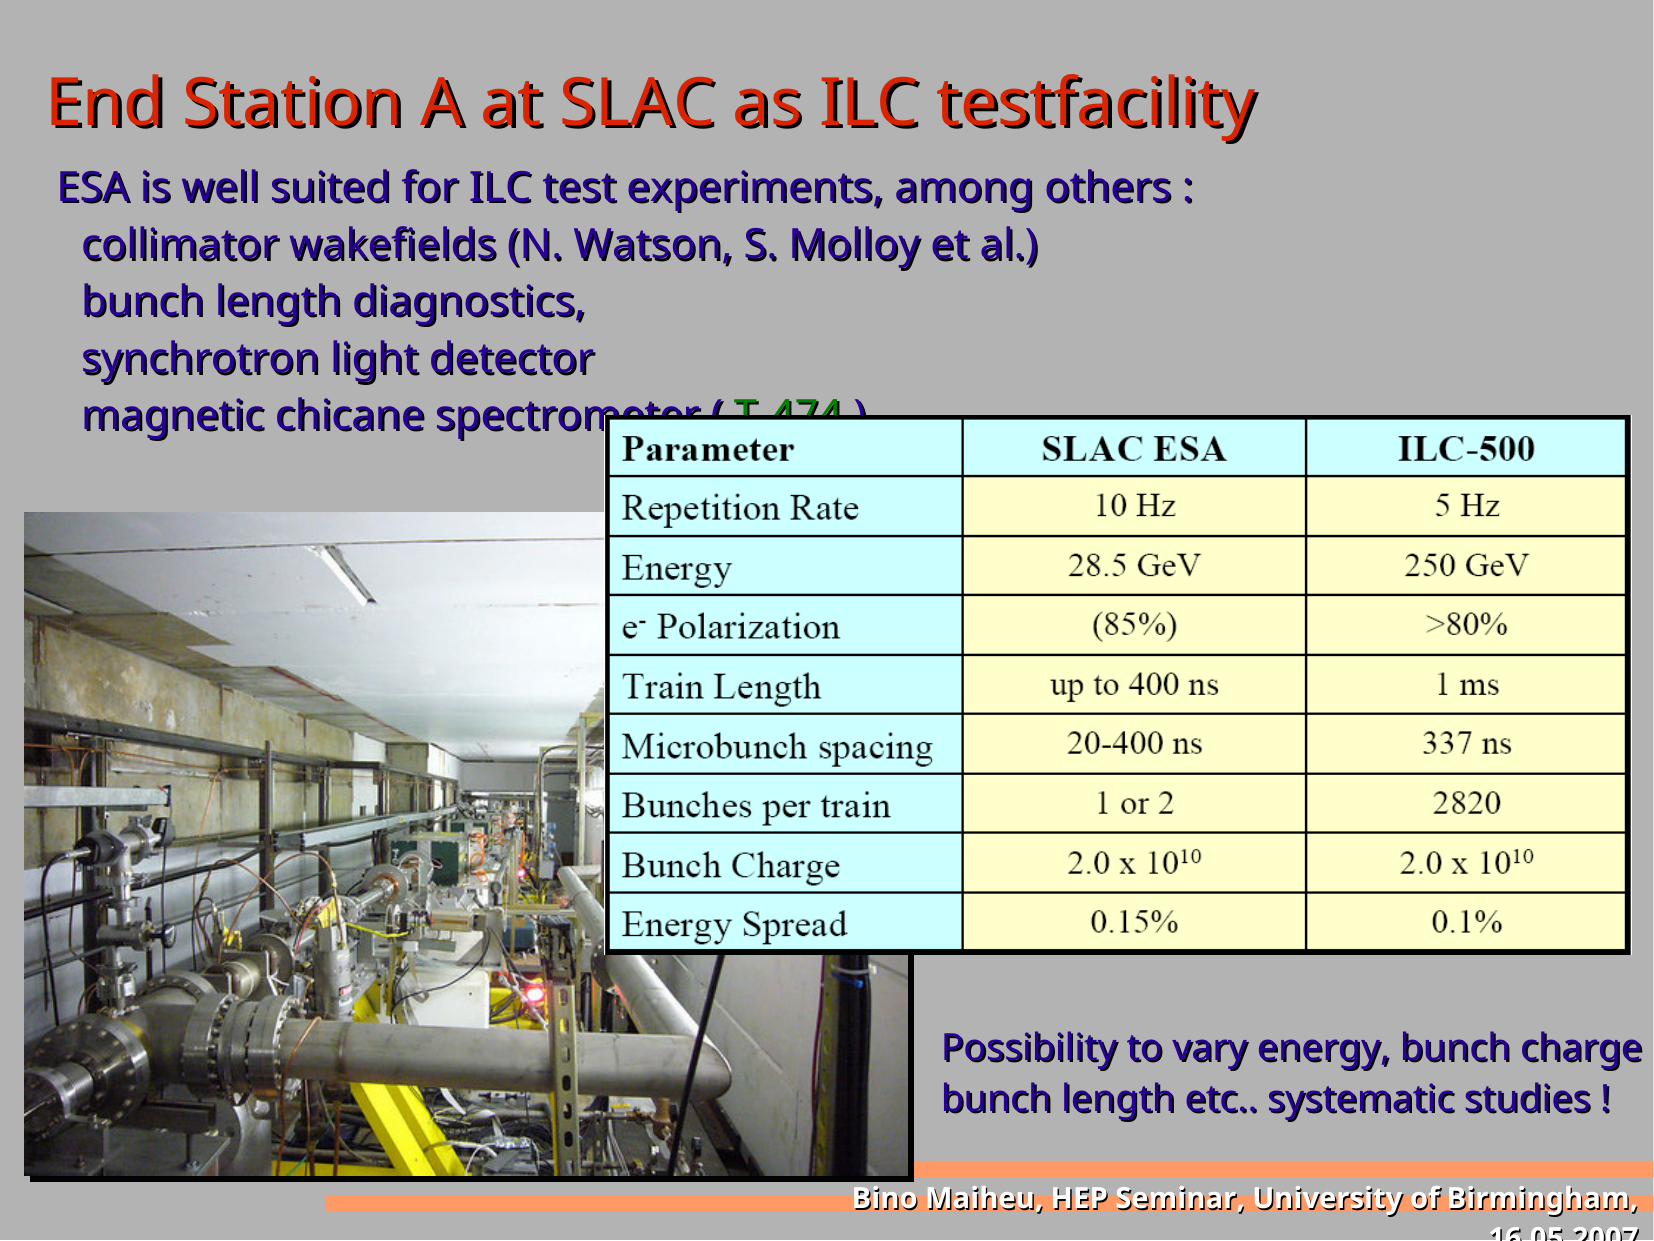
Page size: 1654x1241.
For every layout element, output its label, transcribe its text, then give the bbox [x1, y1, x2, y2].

text_box ESA is well suited for ILC test experiments, among others : collimator wakefields (N. Watson, S. Molloy et al.) bunch length diagnostics, synchrotron light detector magnetic chicane spectrometer ( T-474 ) [30, 149, 1191, 416]
text_box Possibility to vary energy, bunch charge bunch length etc.. systematic studies ! [925, 1013, 1603, 1119]
text_box Bino Maiheu, HEP Seminar, University of Birmingham, 16.05.2007 [684, 1170, 1654, 1221]
text_box End Station A at SLAC as ILC testfacility [31, 46, 1625, 142]
picture [24, 415, 1632, 1176]
